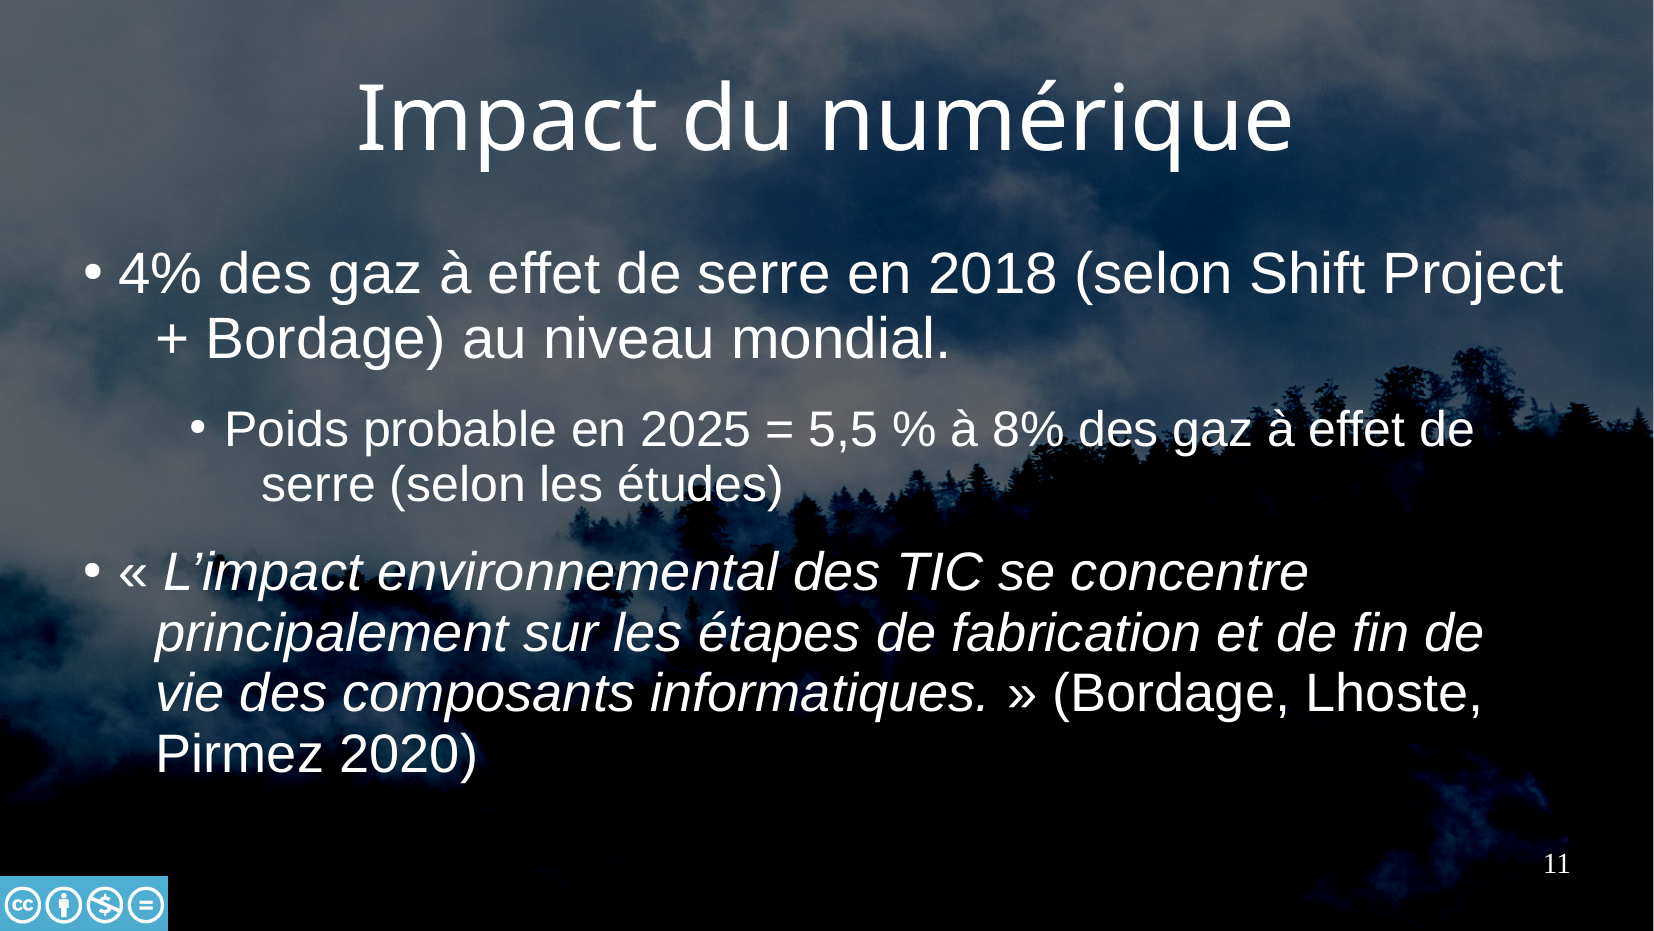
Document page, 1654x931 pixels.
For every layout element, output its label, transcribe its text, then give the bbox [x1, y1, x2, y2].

subtitle 4% des gaz à effet de serre en 2018 (selon Shift Project + Bordage) au niveau mondial. Poids probable en 2025 = 5,5 % à 8% des gaz à effet de serre (selon les études) « L’impact environnemental des TIC se concentre principalement sur les étapes de fabrication et de fin de vie des composants informatiques. » (Bordage, Lhoste, Pirmez 2020) [82, 241, 1571, 784]
picture [0, 876, 168, 931]
title Impact du numérique [82, 37, 1571, 193]
